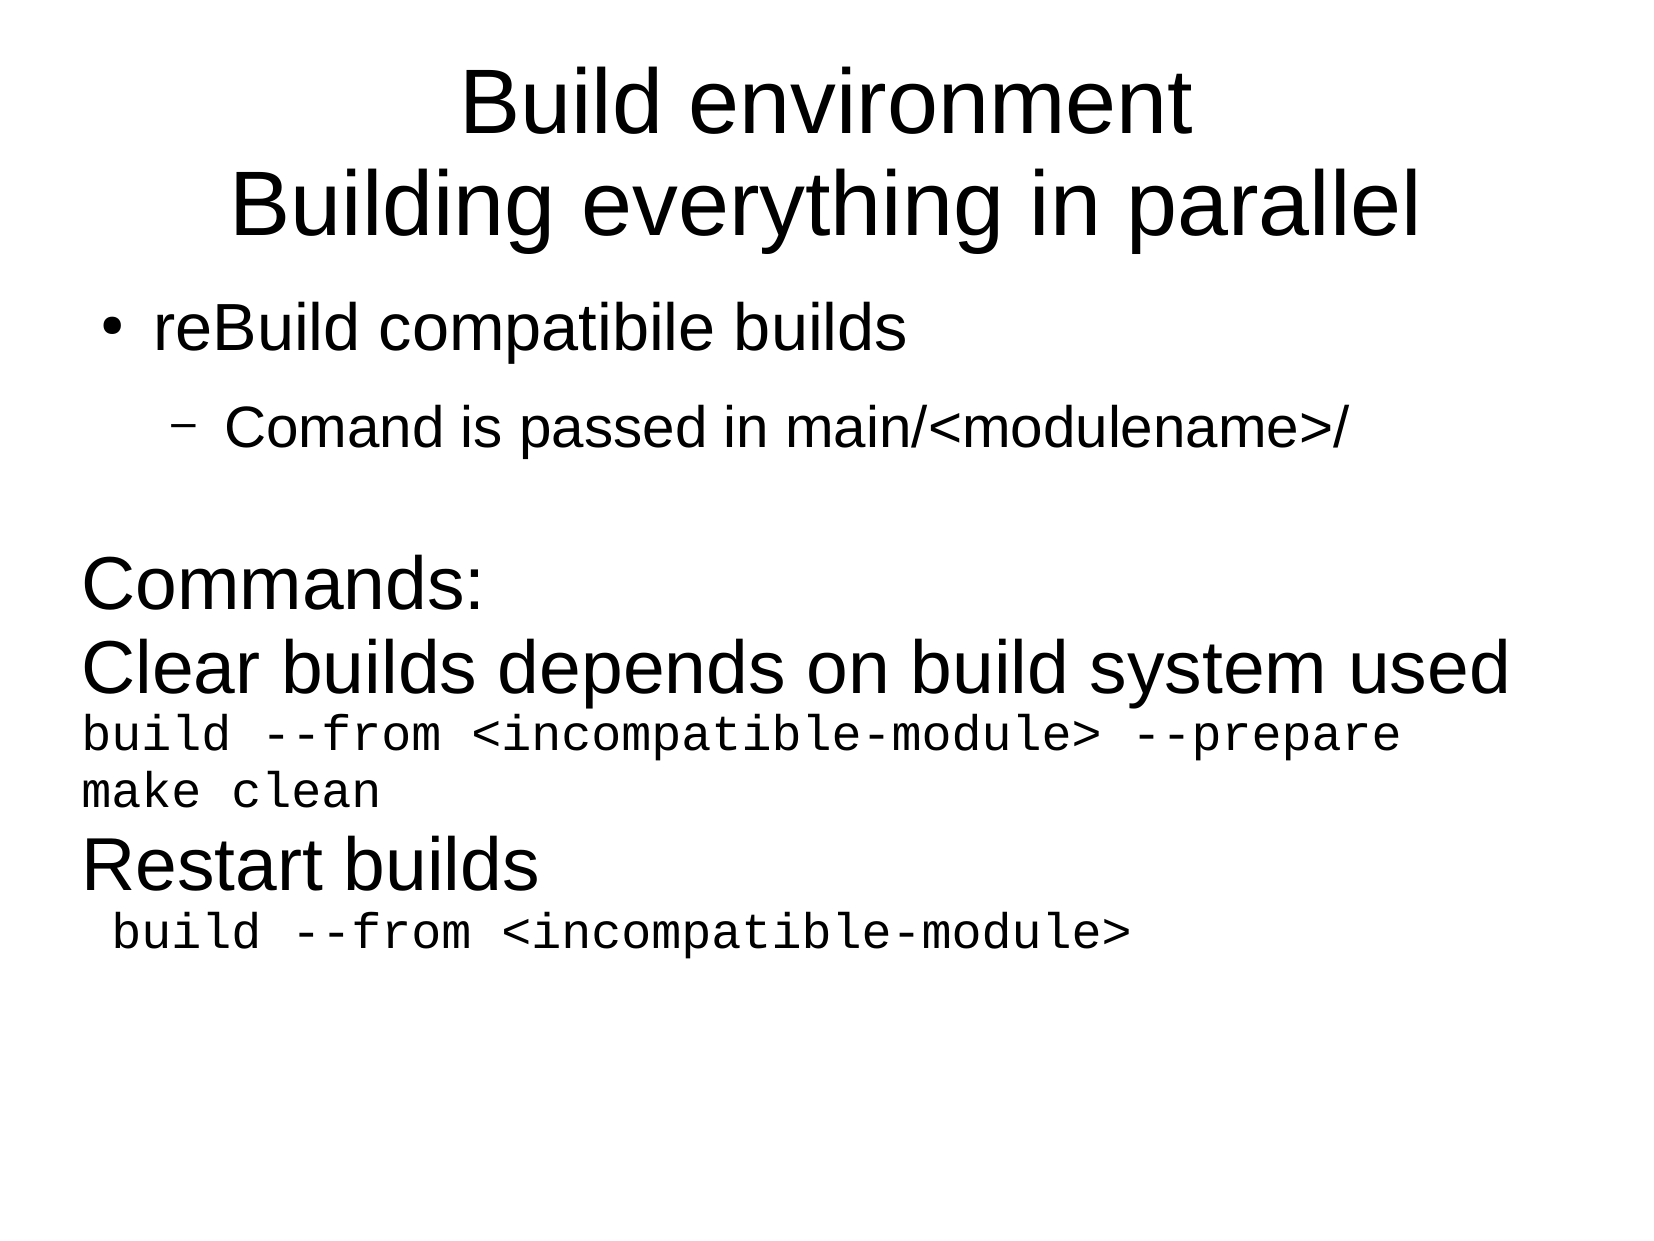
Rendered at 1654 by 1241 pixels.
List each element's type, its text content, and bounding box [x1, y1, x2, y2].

title Build environment Building everything in parallel [82, 49, 1571, 257]
text_box Commands: Clear builds depends on build system used build --from <incompatible-module> --prepare make clean Restart builds build --from <incompatible-module> [66, 533, 1527, 971]
list reBuild compatibile builds Comand is passed in main/<modulename>/ [82, 290, 1571, 674]
